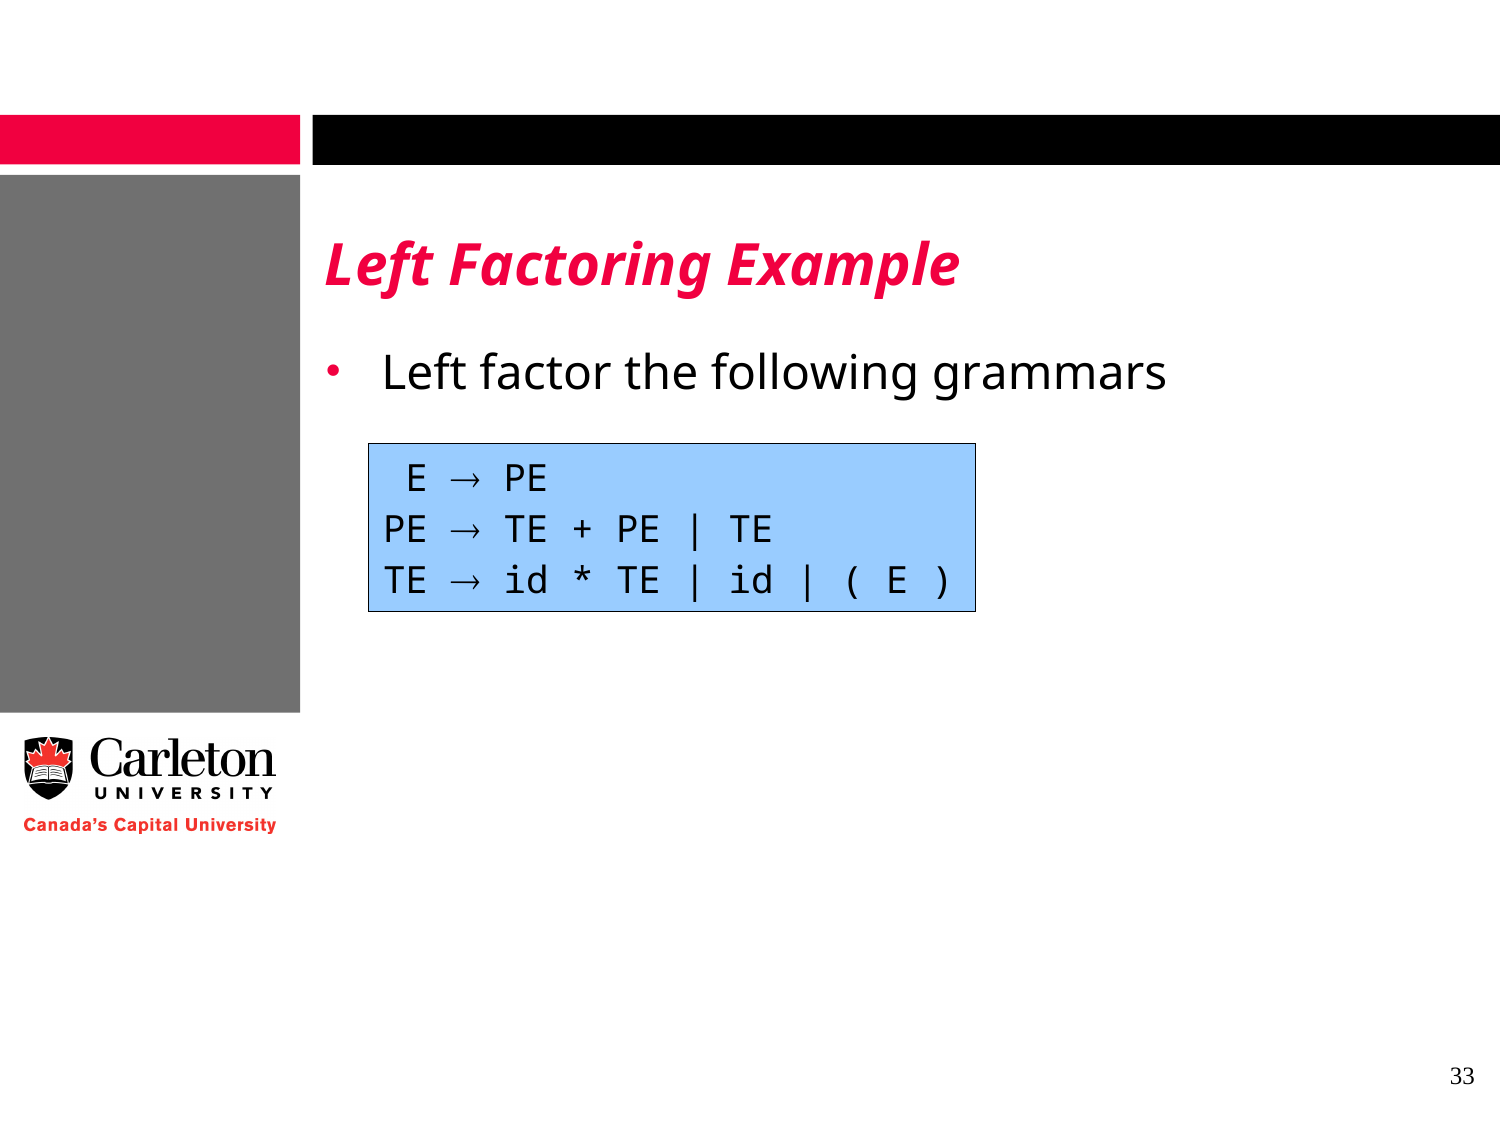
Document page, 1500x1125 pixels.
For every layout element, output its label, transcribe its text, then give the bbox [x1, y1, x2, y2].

list Left factor the following grammars [324, 324, 1450, 1068]
text_box E  PE PE  TE + PE | TE TE  id * TE | id | ( E ) [368, 450, 976, 612]
title Left Factoring Example [324, 187, 1450, 324]
picture [24, 737, 276, 834]
